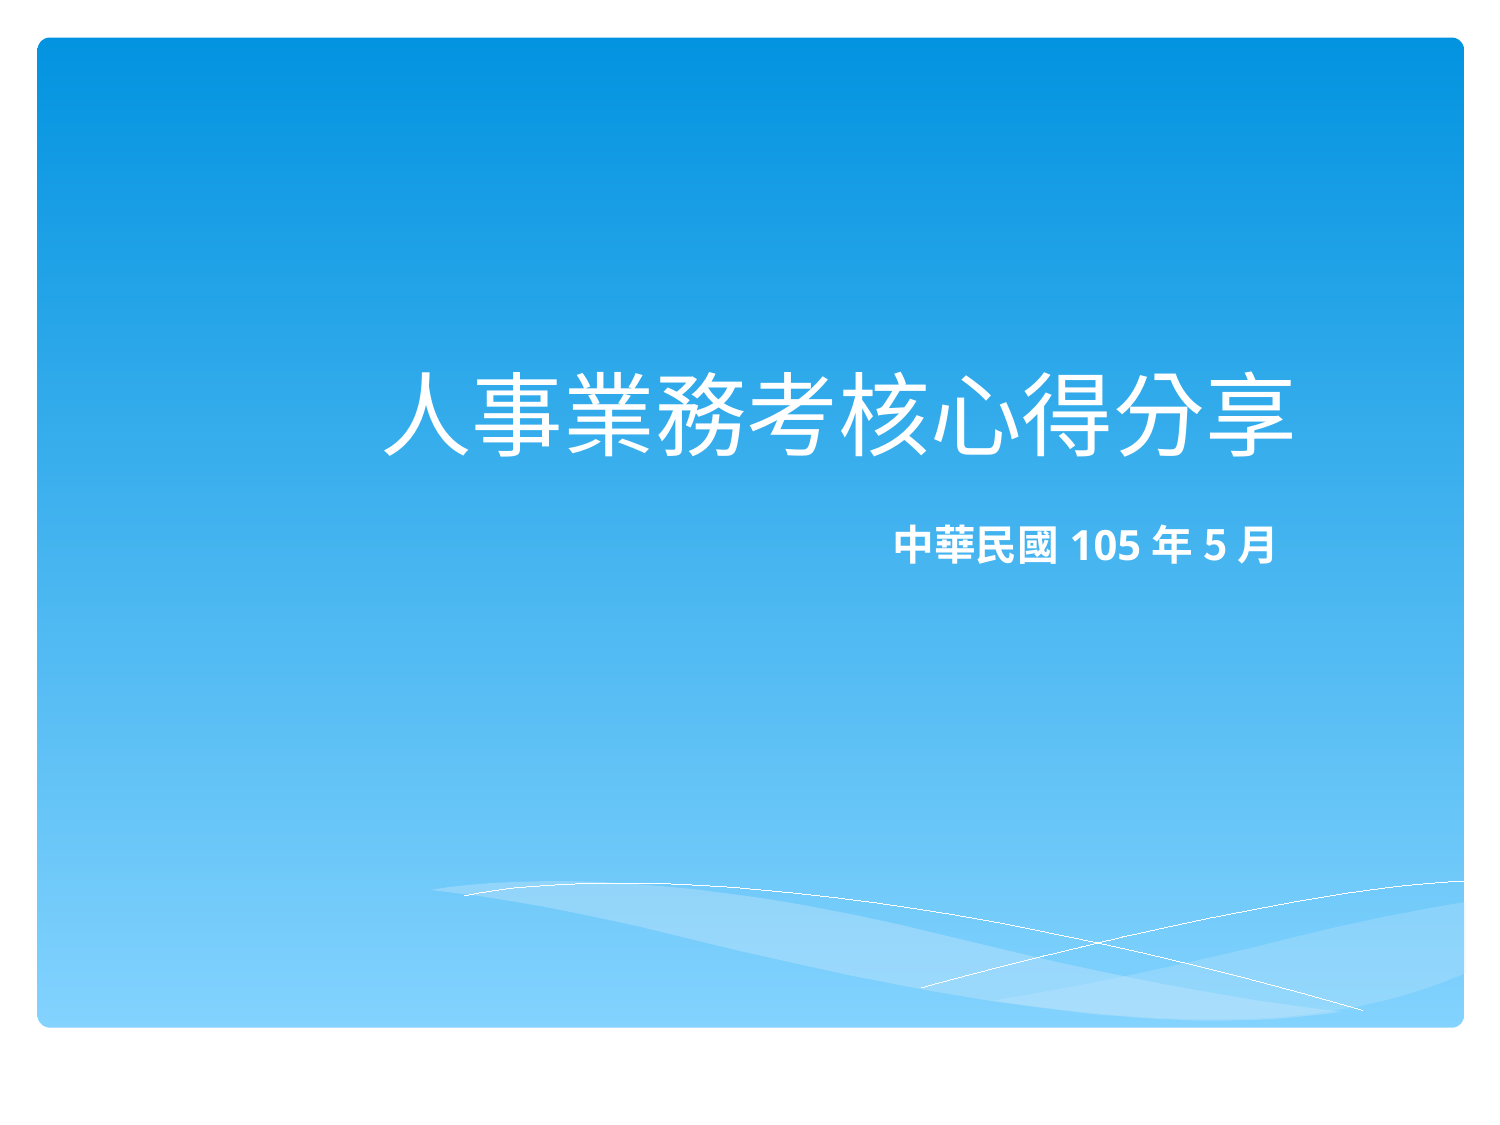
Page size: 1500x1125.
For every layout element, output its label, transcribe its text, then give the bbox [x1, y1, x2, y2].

subtitle 中華民國105年5月 [736, 511, 1436, 811]
title 人事業務考核心得分享 [24, 162, 1313, 475]
